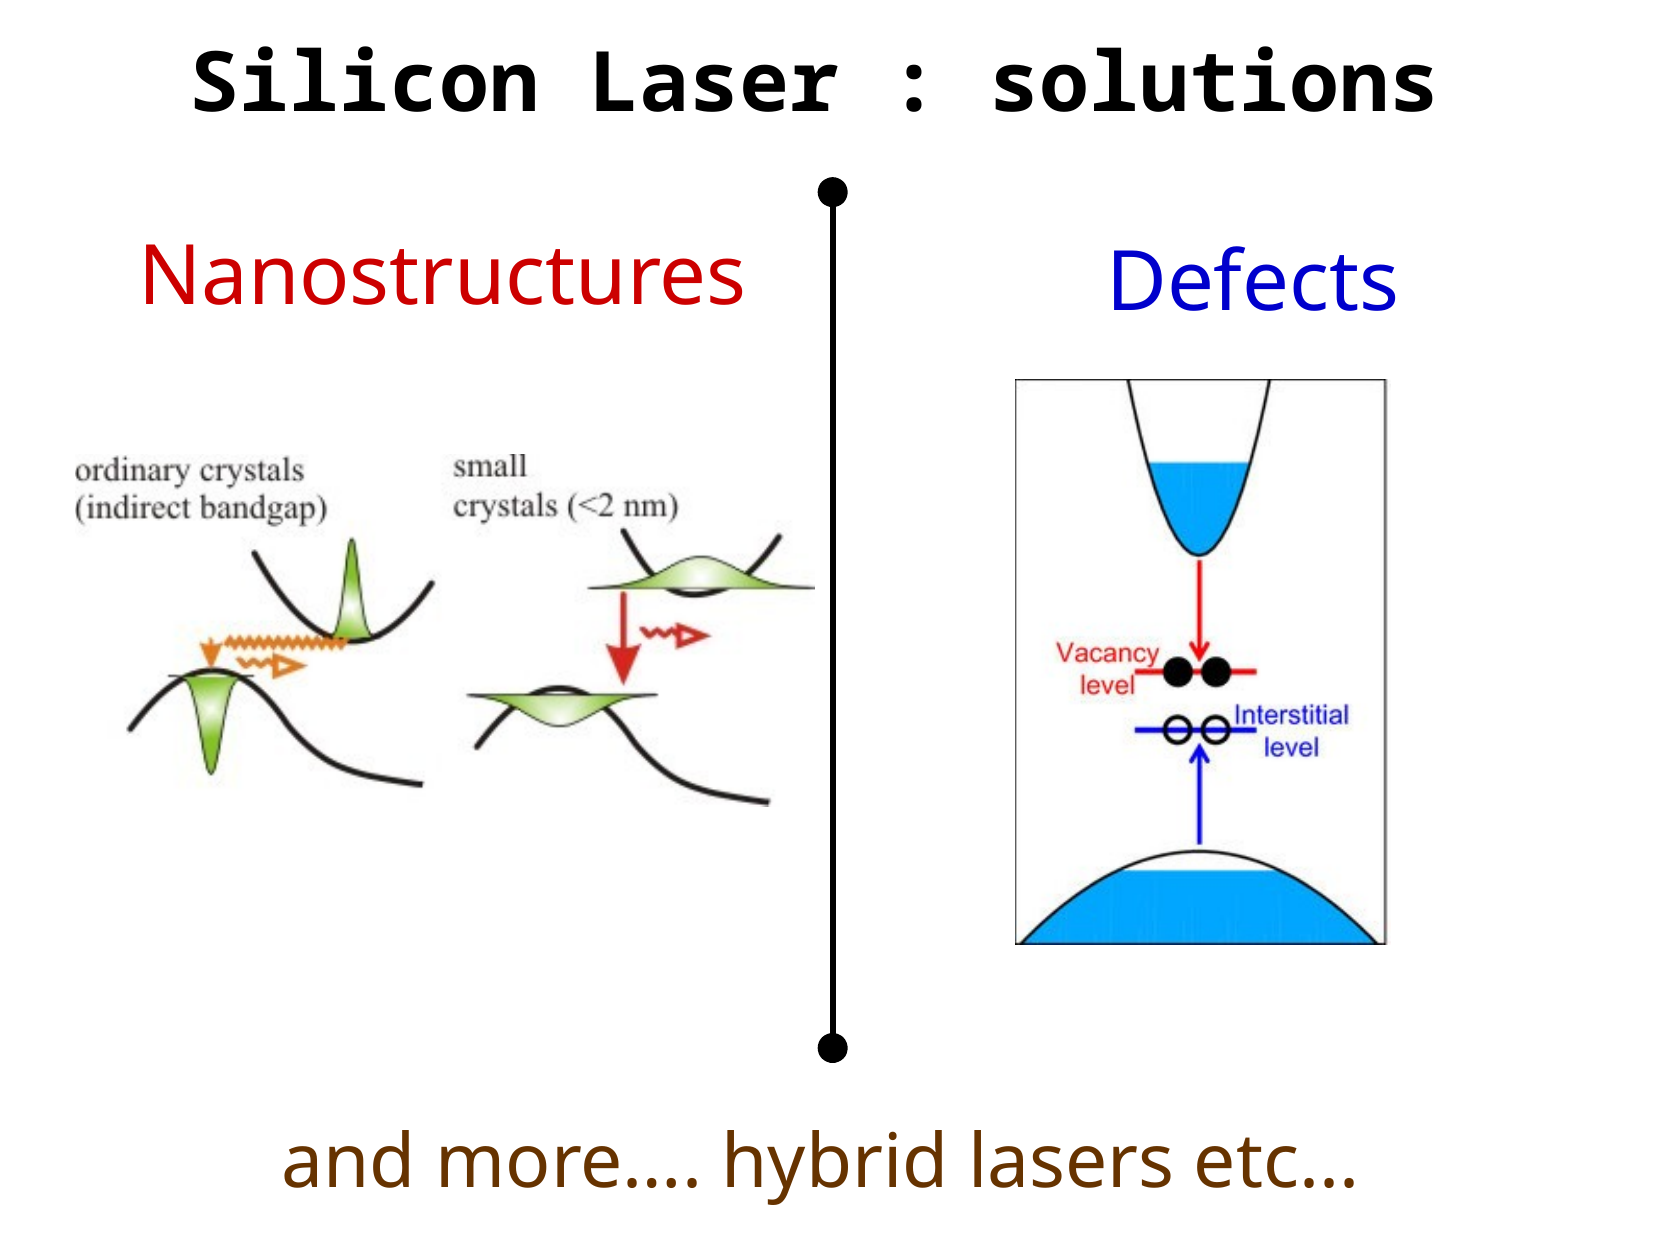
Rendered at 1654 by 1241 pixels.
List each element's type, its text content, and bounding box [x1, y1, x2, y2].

text_box Defects [874, 170, 1654, 386]
picture [1015, 379, 1391, 945]
title Silicon Laser : solutions [70, 17, 1560, 142]
text_box and more…. hybrid lasers etc... [236, 1098, 1406, 1220]
picture [75, 454, 815, 807]
text_box Nanostructures [88, 218, 798, 327]
